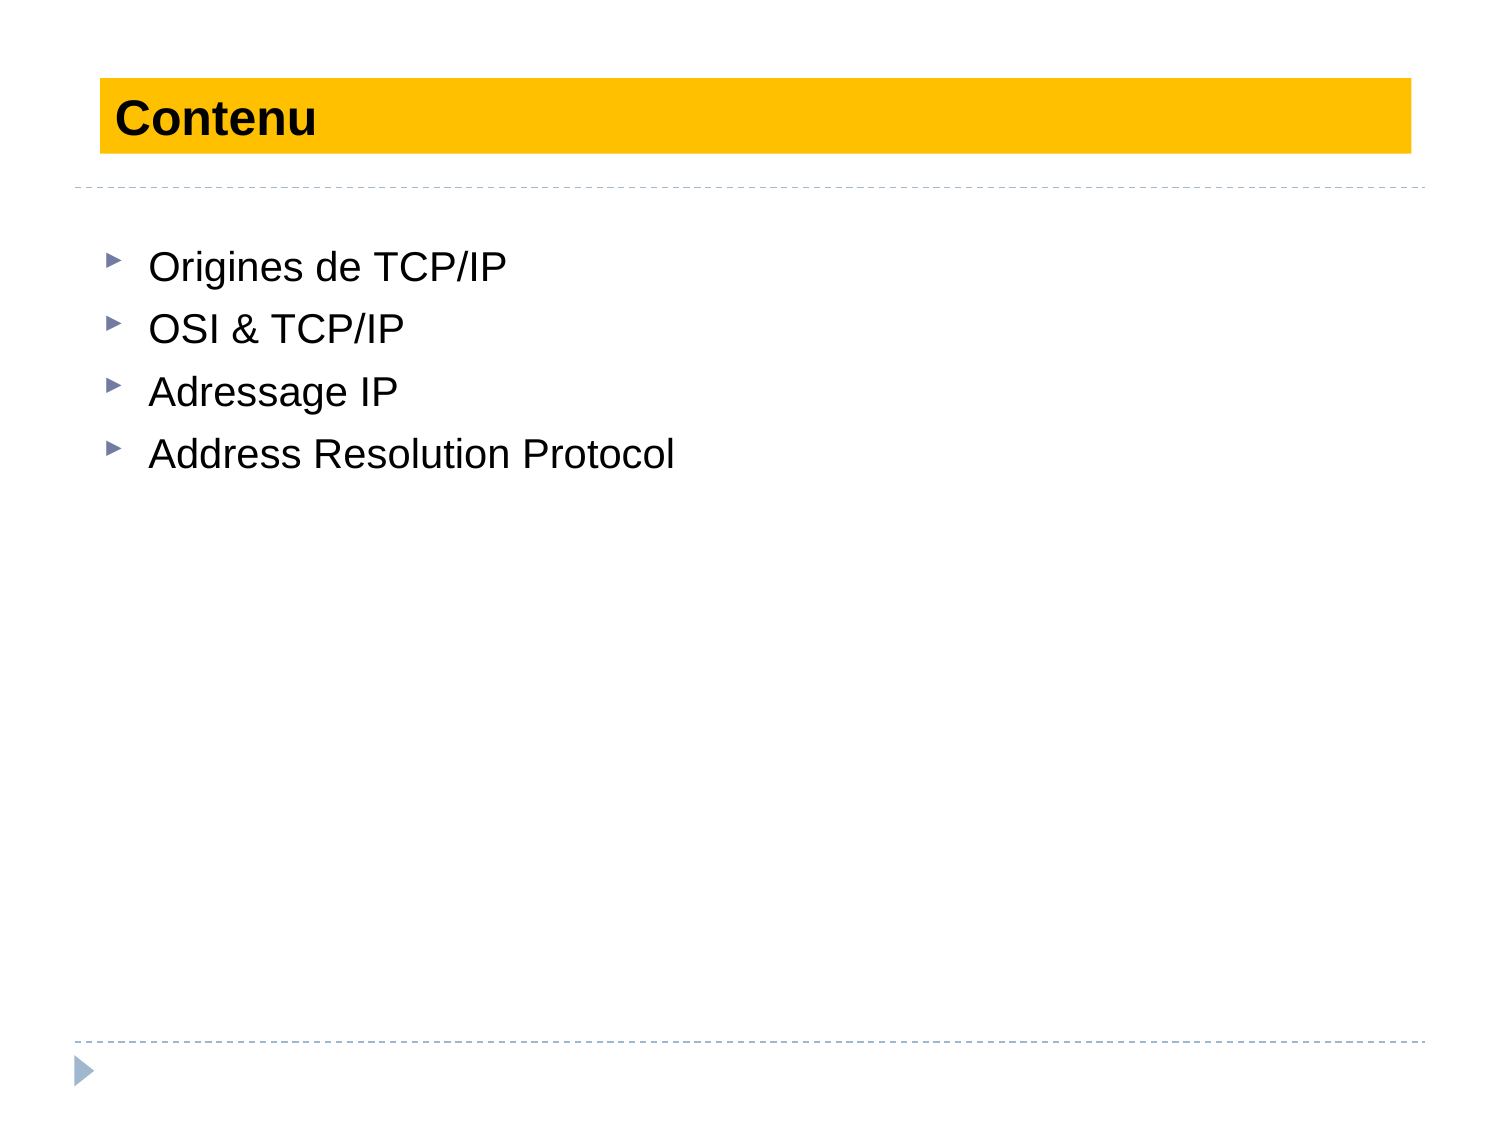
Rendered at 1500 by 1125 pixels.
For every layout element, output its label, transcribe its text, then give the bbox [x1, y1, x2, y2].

list Origines de TCP/IP OSI & TCP/IP Adressage IP Address Resolution Protocol [88, 231, 1439, 975]
text_box Contenu [100, 78, 1412, 154]
